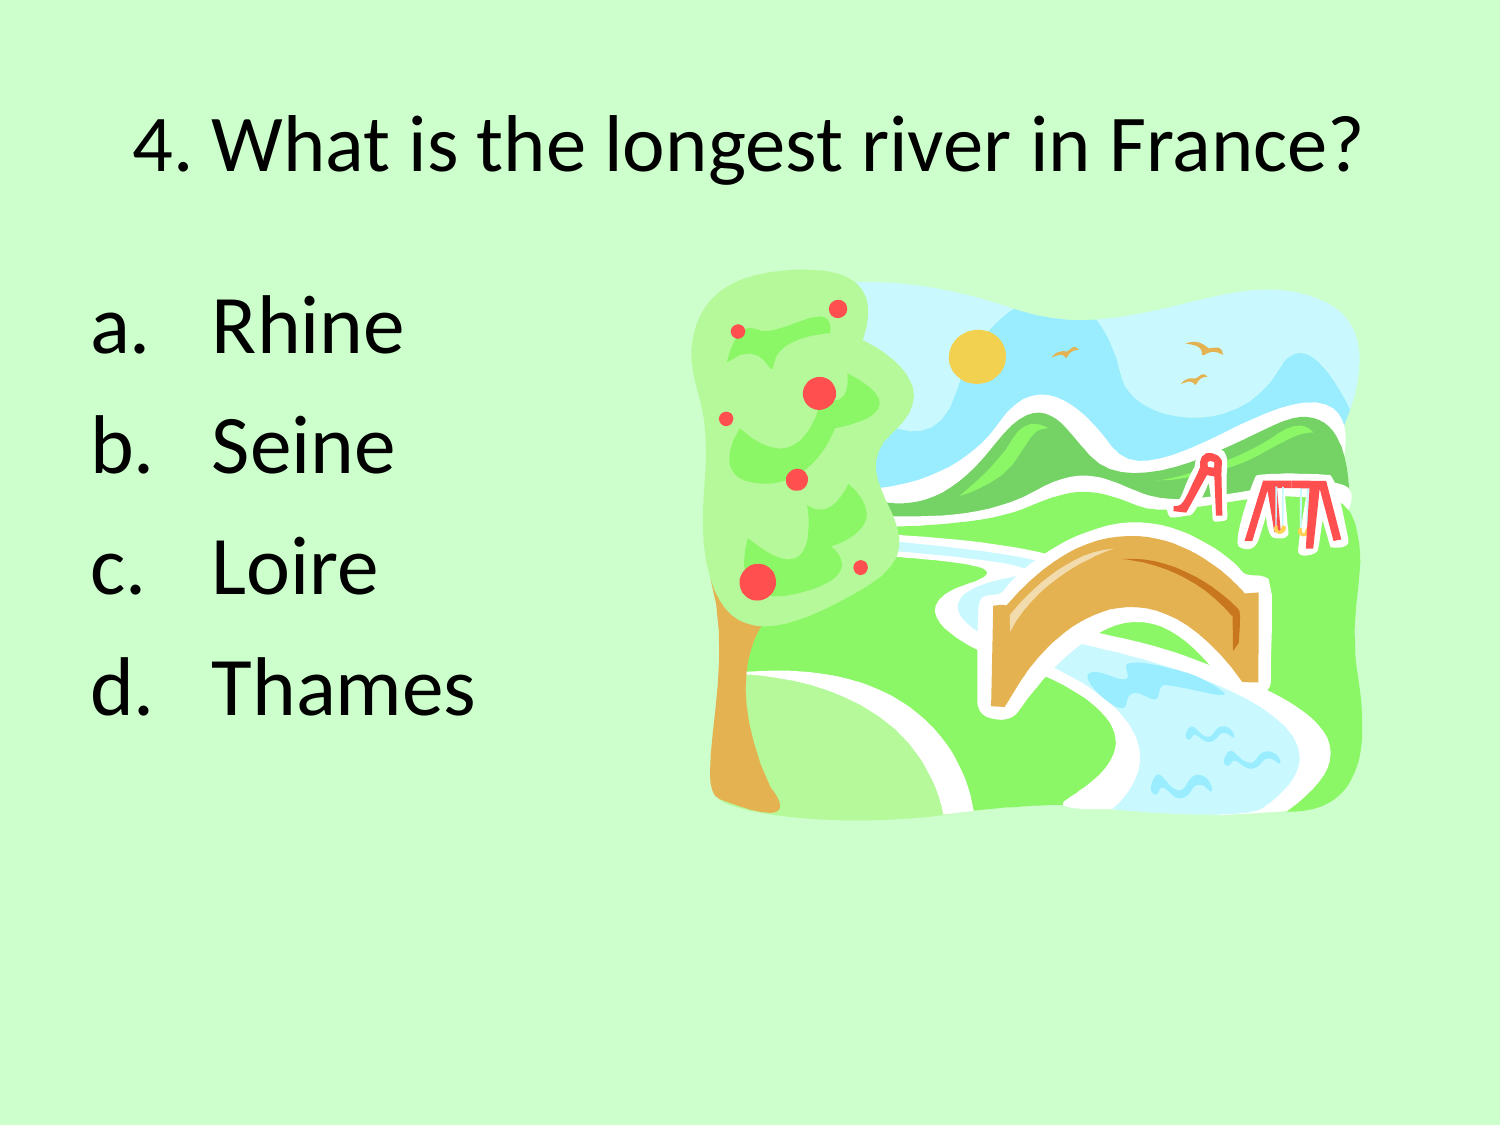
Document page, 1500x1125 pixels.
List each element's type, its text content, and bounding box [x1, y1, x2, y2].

picture [691, 269, 1363, 821]
list Rhine Seine Loire Thames [75, 262, 1426, 1005]
title 4. What is the longest river in France? [75, 45, 1426, 233]
